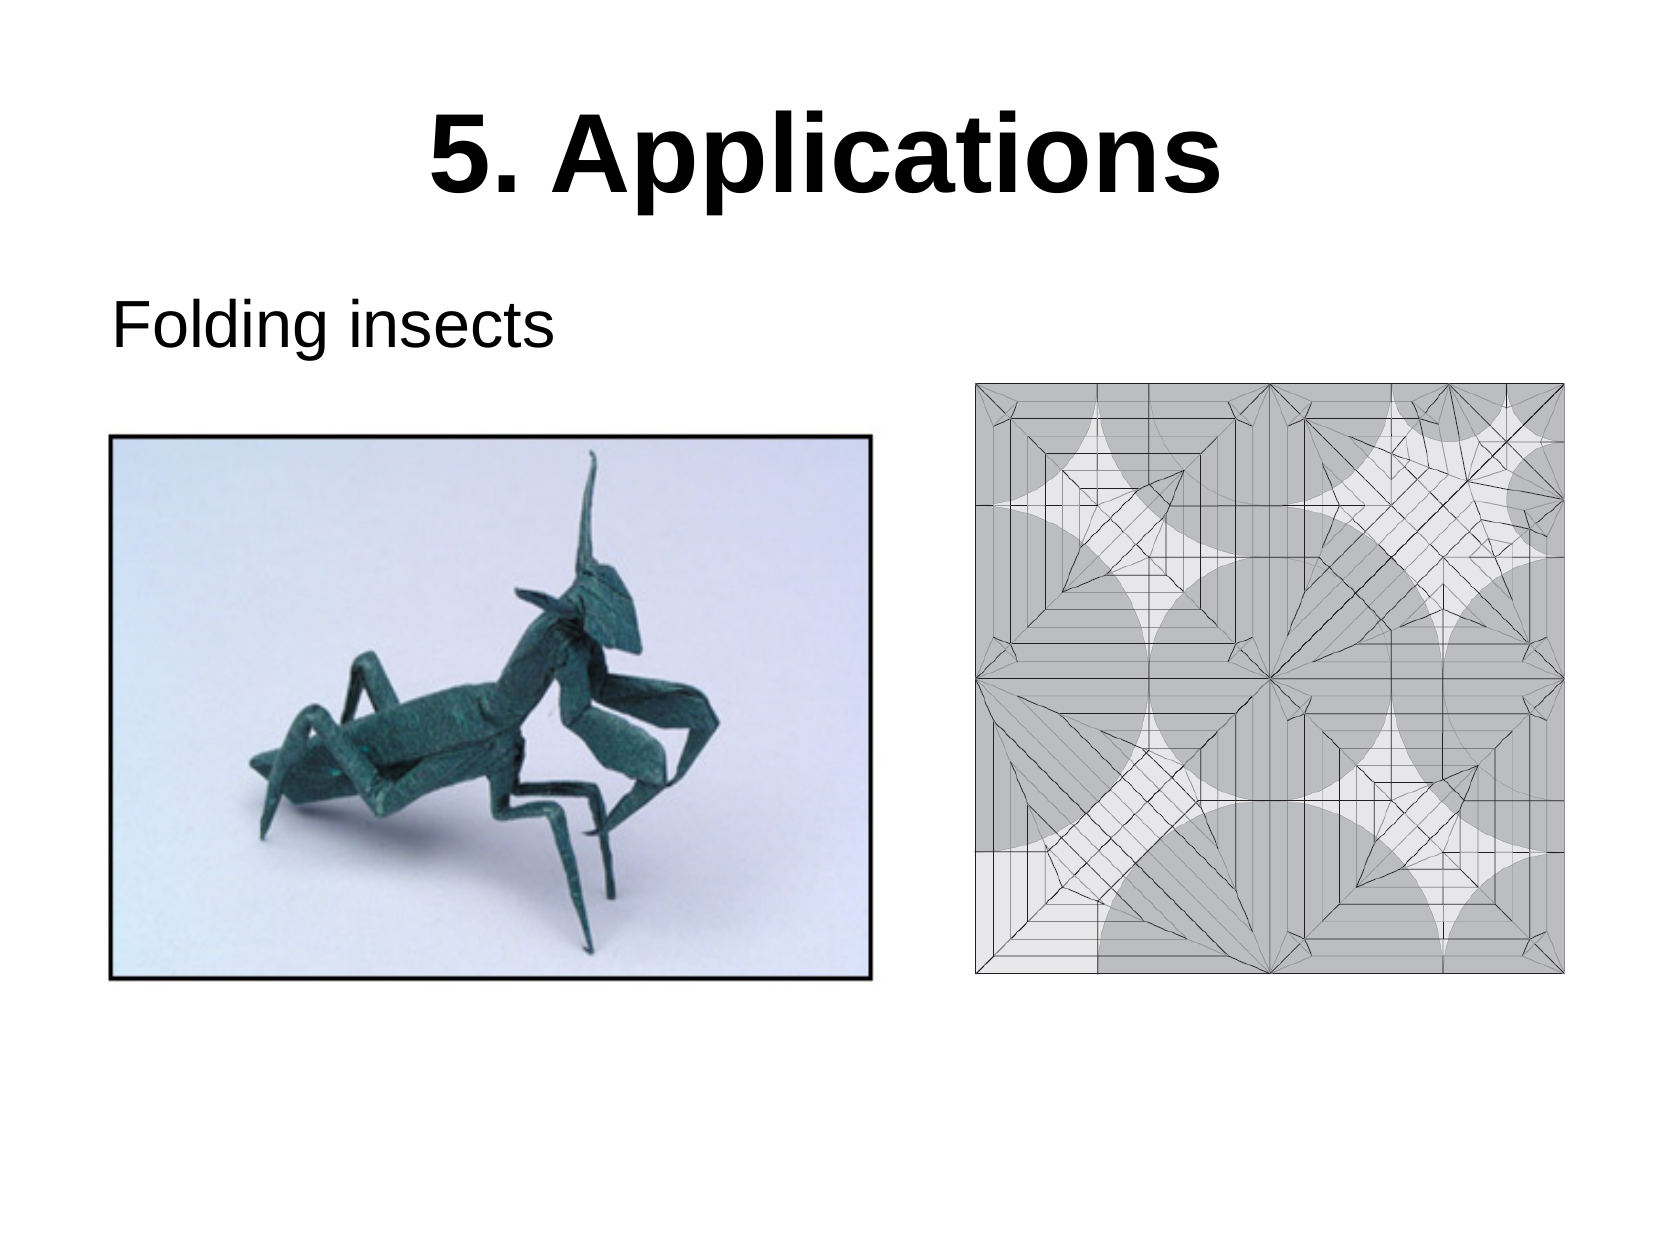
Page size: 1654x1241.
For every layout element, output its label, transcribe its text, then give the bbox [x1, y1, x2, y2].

picture [974, 383, 1565, 975]
text_box Folding insects [76, 265, 591, 384]
title 5. Applications [82, 49, 1571, 257]
picture [88, 426, 886, 1004]
